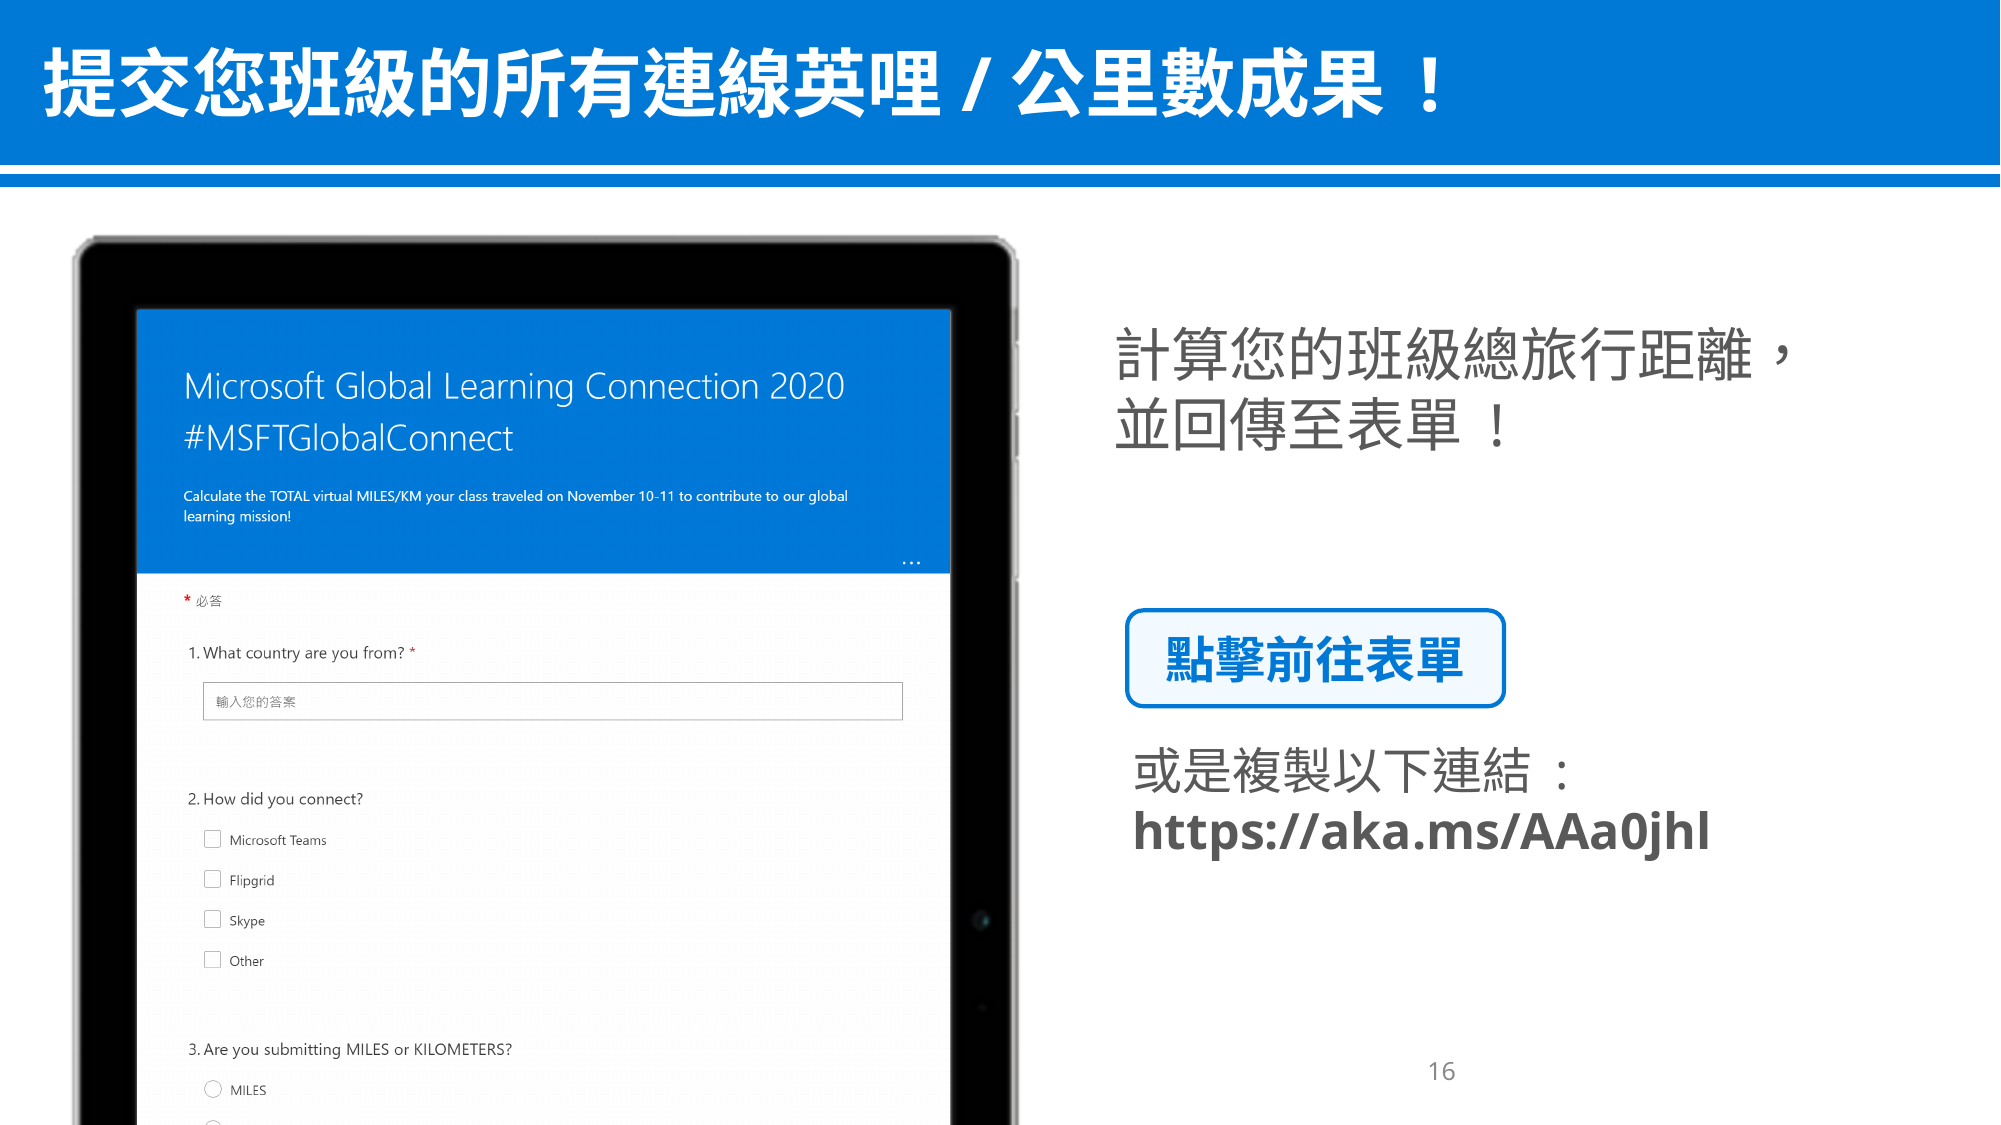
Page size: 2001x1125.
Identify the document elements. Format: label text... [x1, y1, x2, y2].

text_box [0, 174, 2000, 187]
text_box 16 [1412, 1042, 1863, 1103]
text_box 或是複製以下連結 : https://aka.ms/AAa0jhl [1117, 732, 1742, 869]
text_box [0, 0, 2000, 165]
text_box 計算您的班級總旅行距離，並回傳至表單 ! [1098, 310, 1794, 467]
picture [57, 196, 1037, 1125]
text_box 點擊前往表單 [1127, 610, 1505, 707]
text_box 提交您班級的所有連線英哩/公里數成果 ! [27, 29, 1856, 136]
